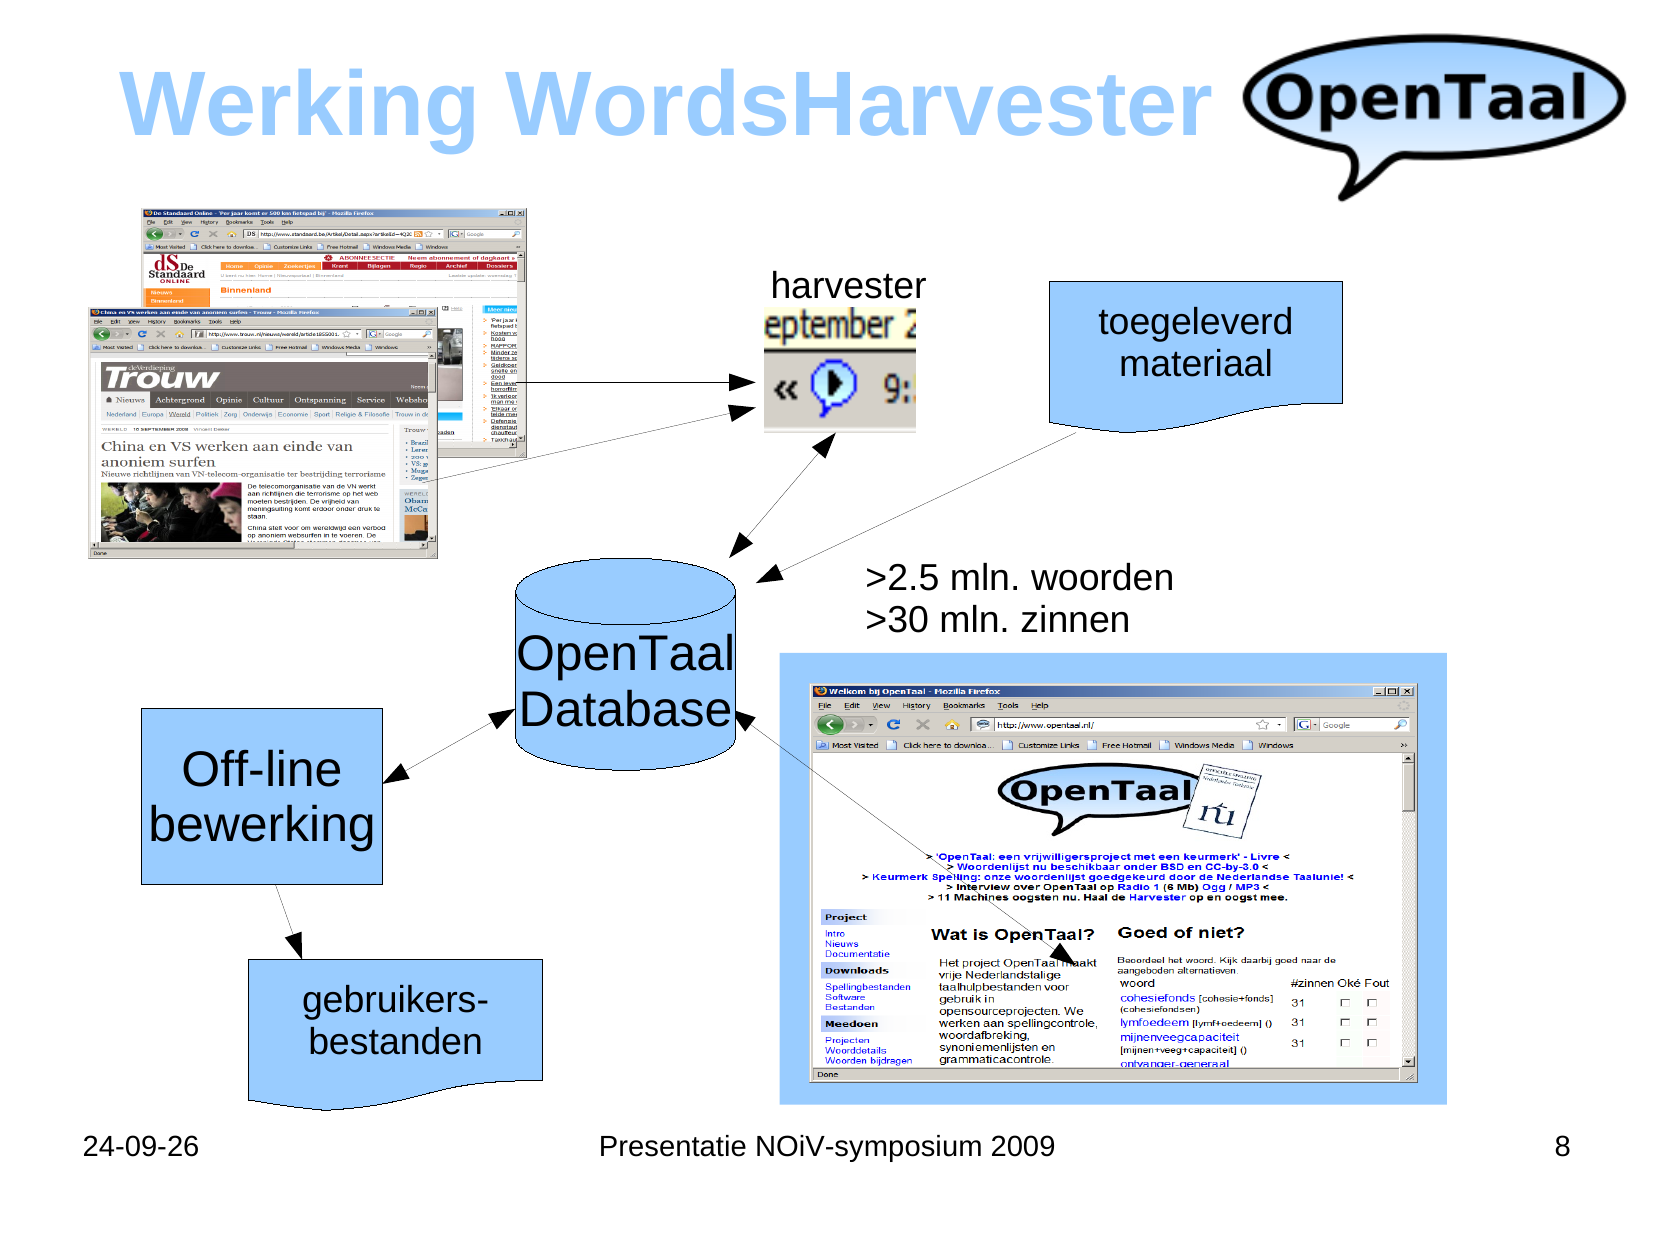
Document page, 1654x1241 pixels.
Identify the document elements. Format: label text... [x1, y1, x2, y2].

picture [88, 208, 527, 559]
text_box harvester [755, 256, 943, 370]
picture [764, 370, 916, 433]
text_box Off-line bewerking [141, 708, 383, 885]
picture [809, 683, 1418, 1083]
title Werking WordsHarvester [0, 7, 1412, 200]
picture [1240, 29, 1631, 206]
text_box gebruikers- bestanden [248, 959, 543, 1111]
text_box >2.5 mln. woorden >30 mln. zinnen [850, 549, 1213, 662]
text_box toegeleverd materiaal [1049, 281, 1343, 433]
text_box [328, 206, 1447, 1105]
text_box OpenTaal Database [515, 558, 736, 771]
